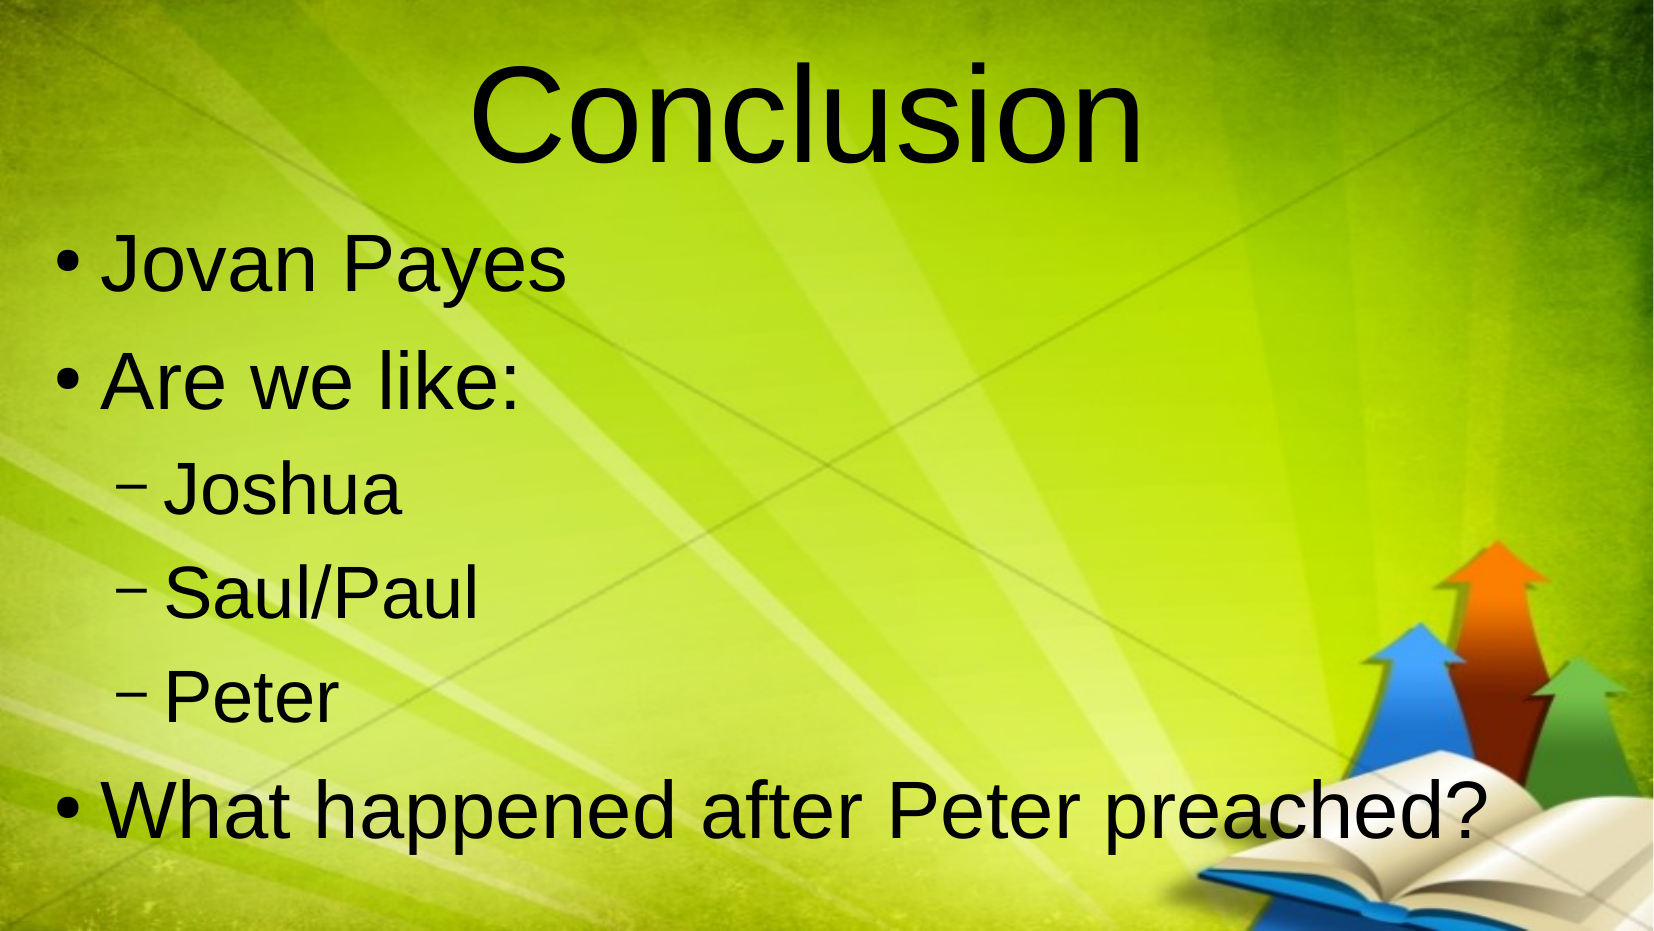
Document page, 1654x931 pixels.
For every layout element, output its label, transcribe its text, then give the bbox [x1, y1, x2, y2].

list Jovan Payes Are we like: Joshua Saul/Paul Peter What happened after Peter preached? [37, 217, 1613, 863]
title Conclusion [82, 37, 1571, 193]
picture [0, 0, 1654, 931]
